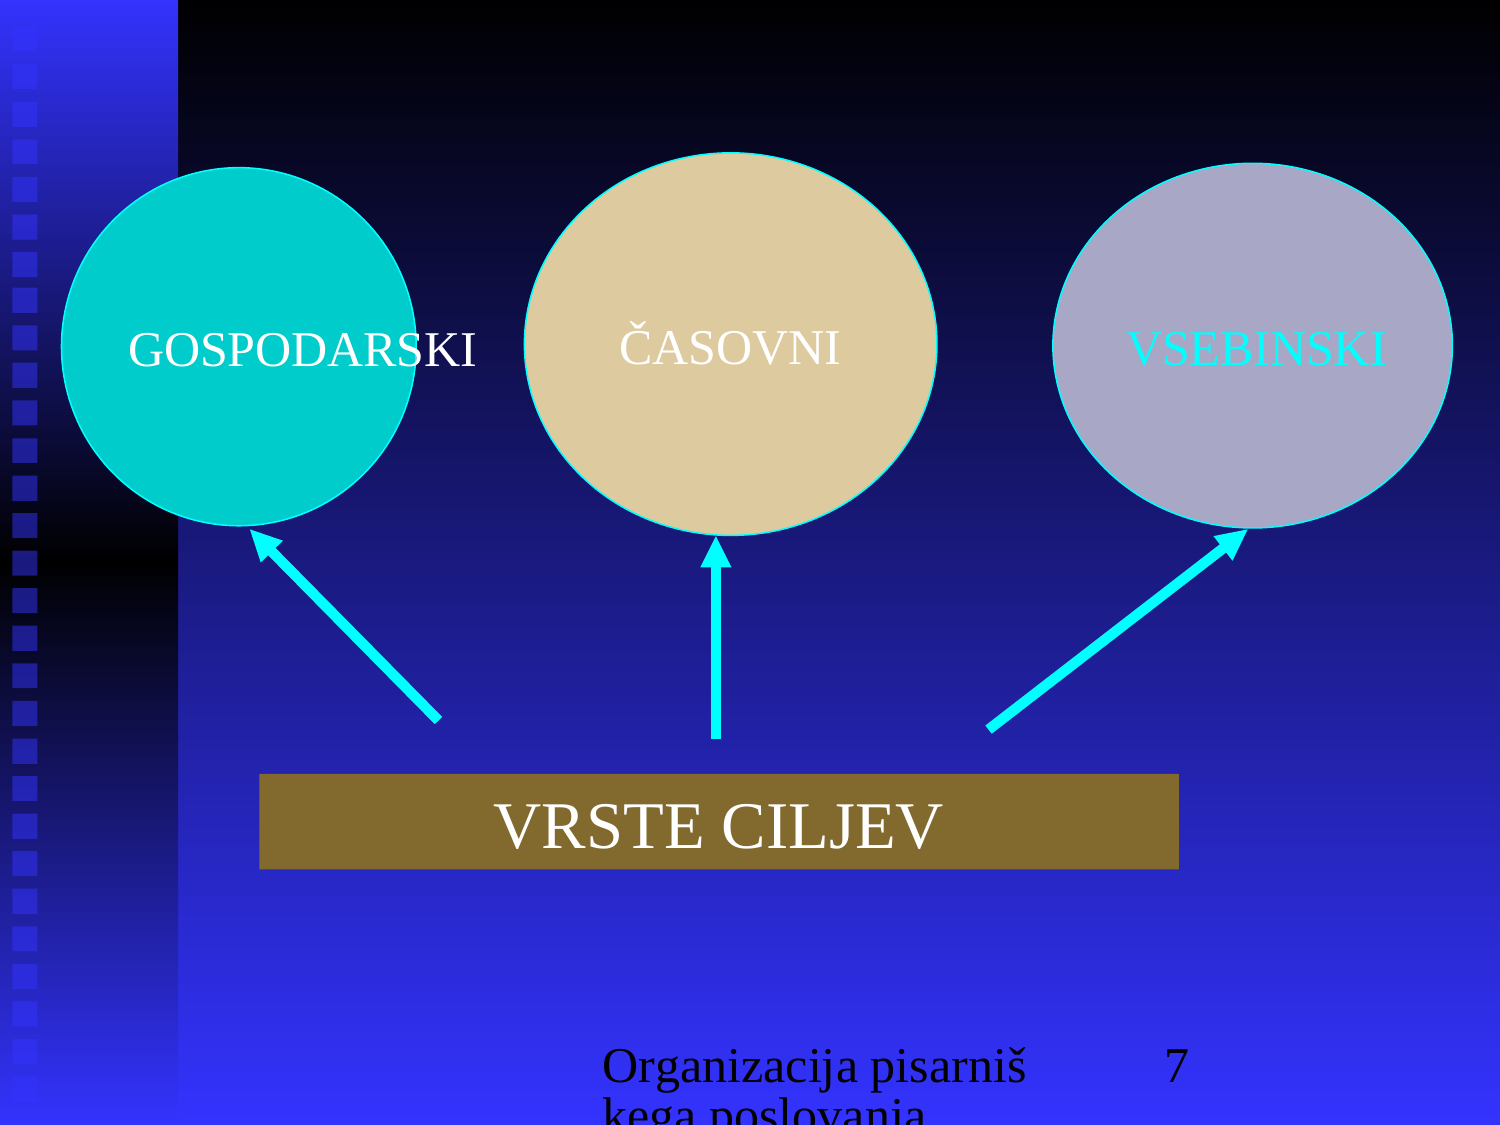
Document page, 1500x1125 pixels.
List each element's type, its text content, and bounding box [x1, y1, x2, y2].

text_box GOSPODARSKI [61, 167, 416, 526]
text_box ČASOVNI [524, 152, 937, 536]
text_box VSEBINSKI [1052, 163, 1453, 528]
text_box VRSTE CILJEV [259, 773, 1179, 870]
